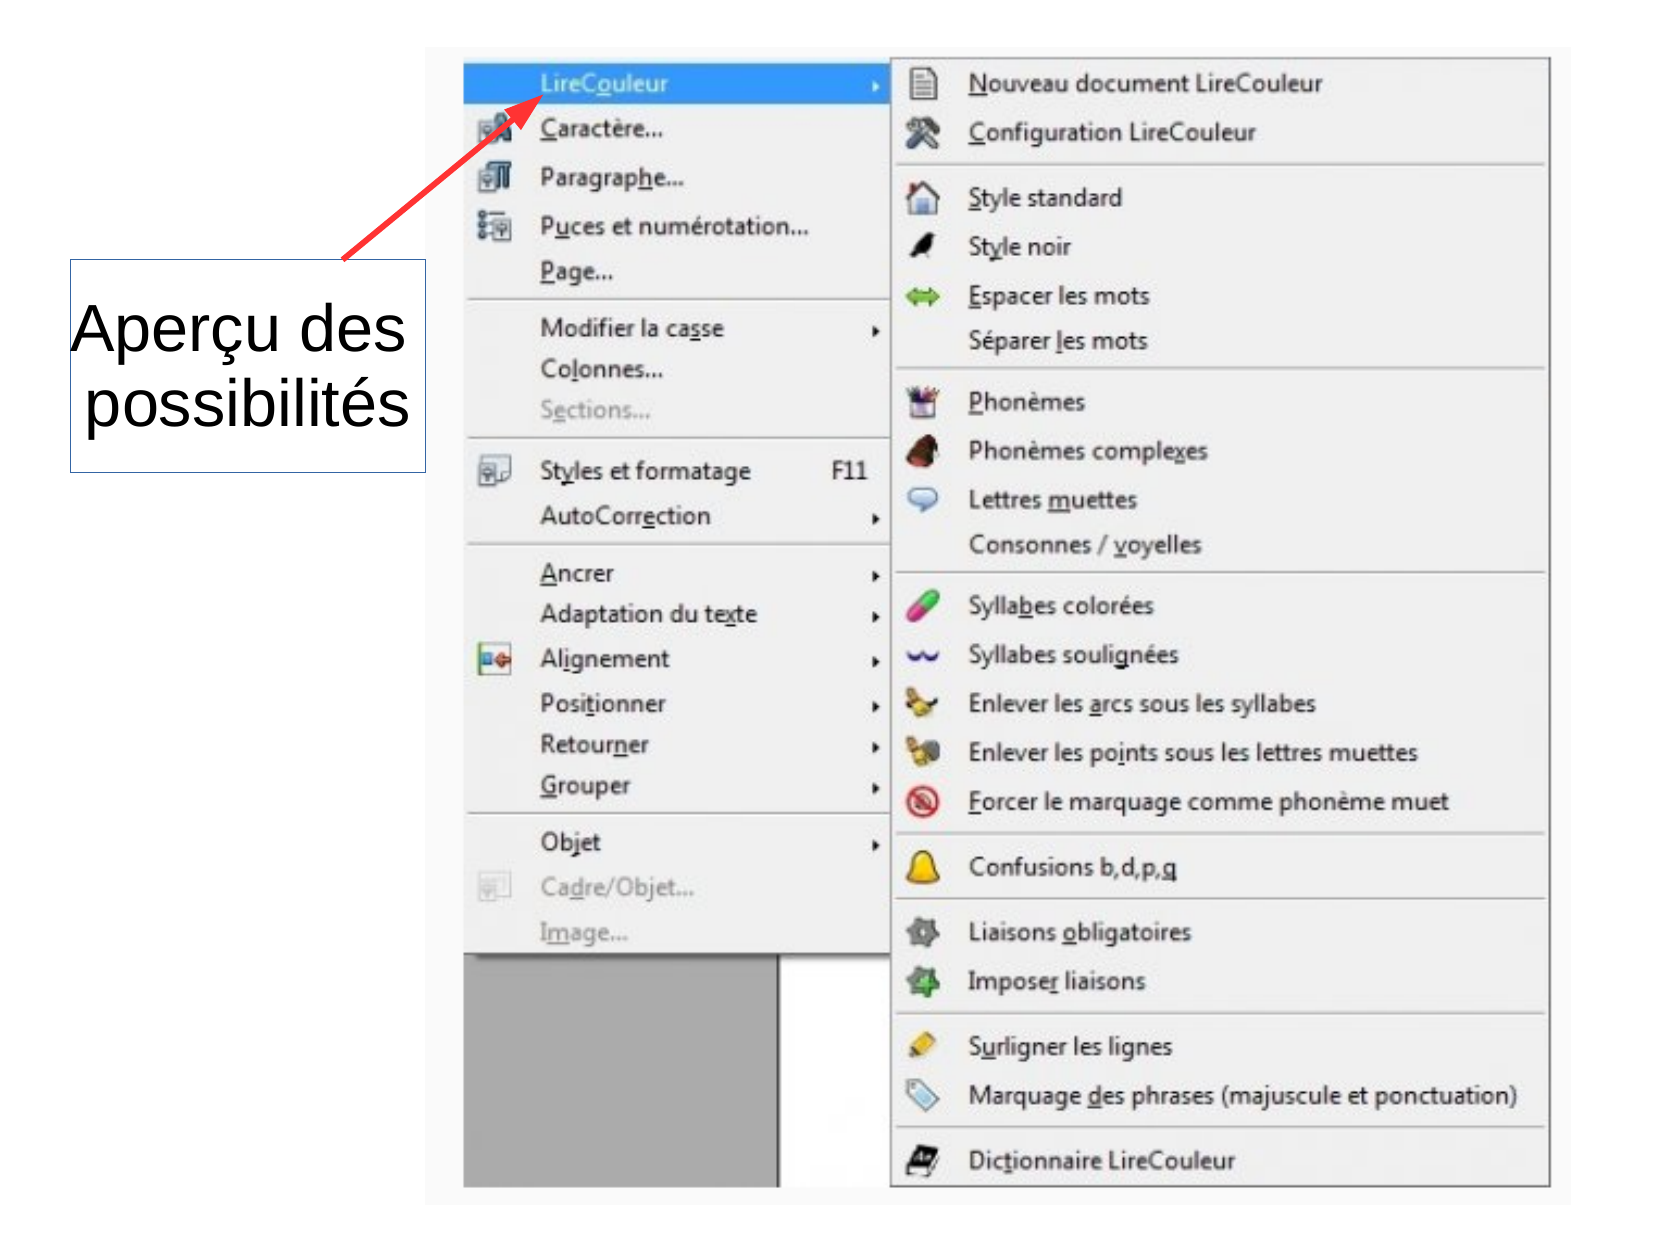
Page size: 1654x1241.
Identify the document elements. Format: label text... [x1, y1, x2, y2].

picture [425, 47, 1571, 1205]
text_box Aperçu des possibilités [70, 259, 426, 473]
